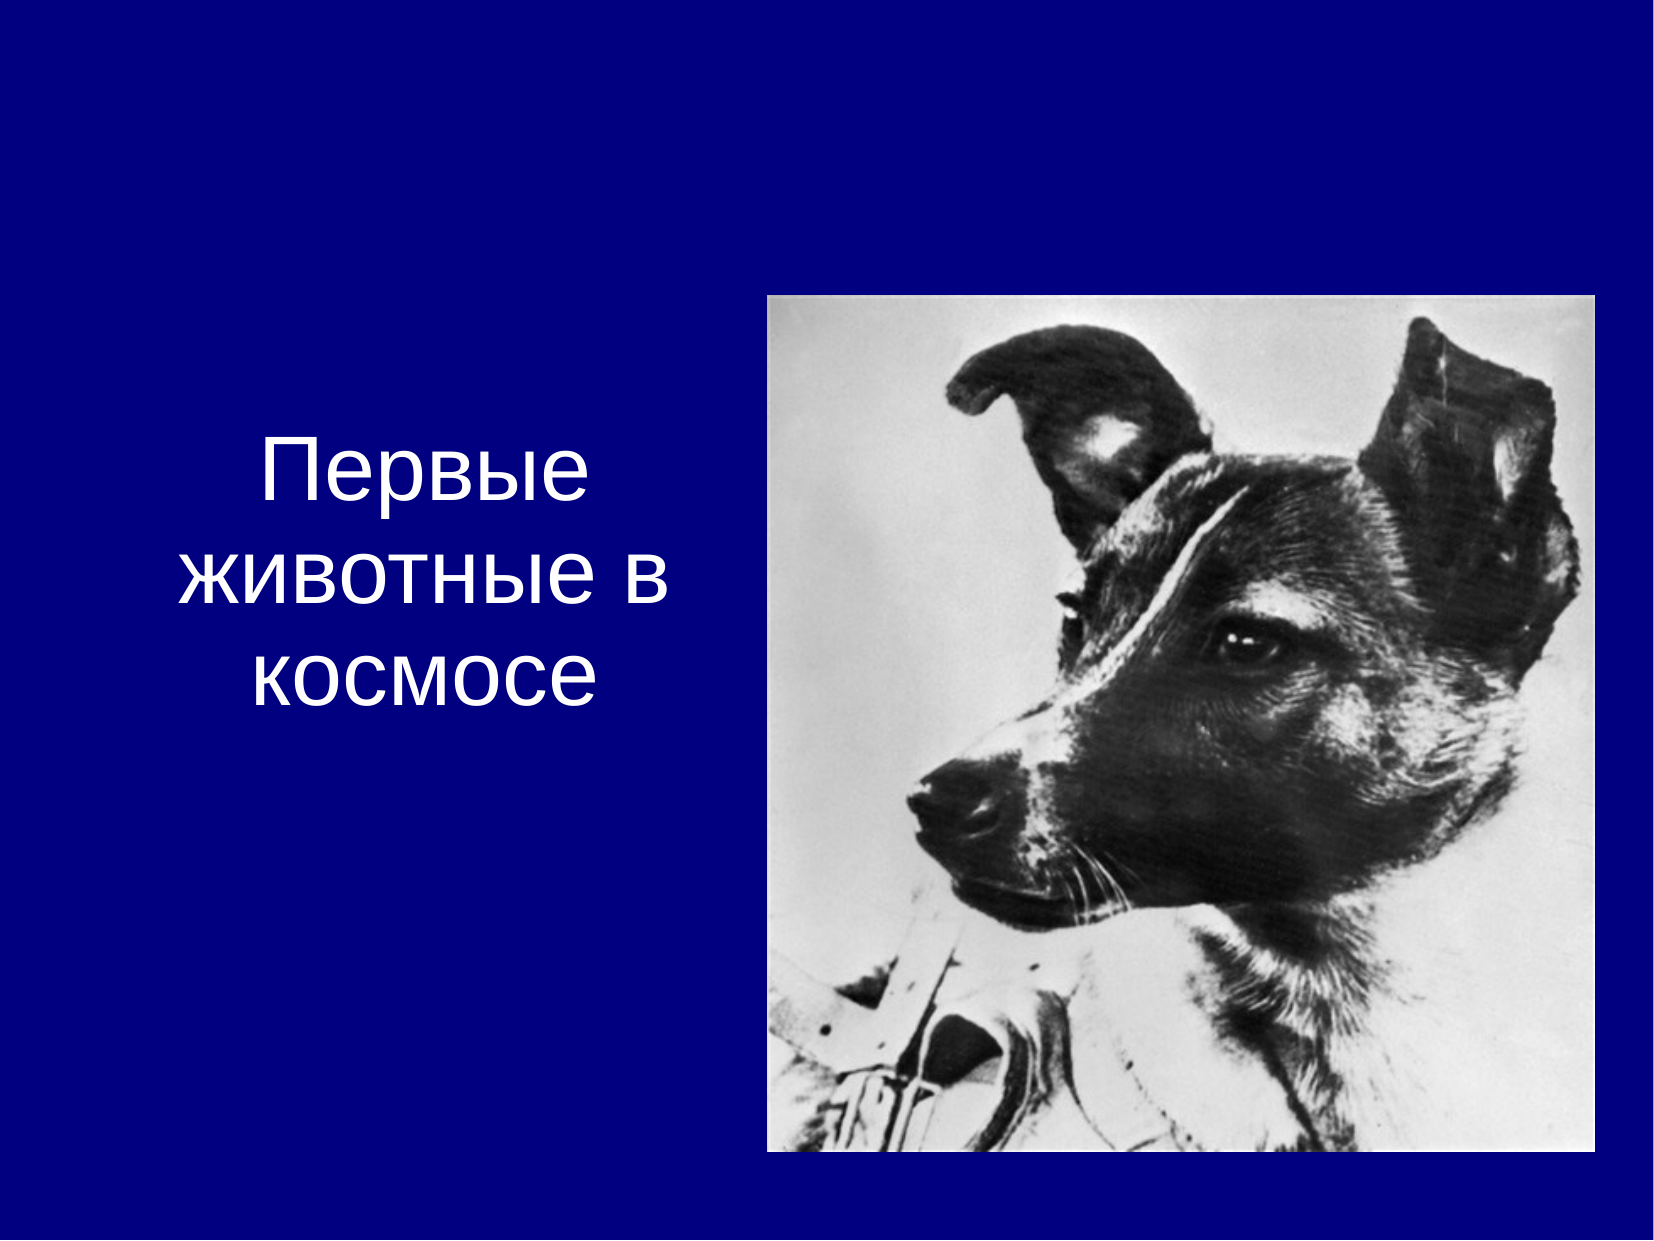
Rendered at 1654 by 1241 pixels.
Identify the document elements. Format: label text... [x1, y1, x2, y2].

picture [767, 295, 1595, 1152]
title Первые животные в космосе [82, 50, 768, 1093]
